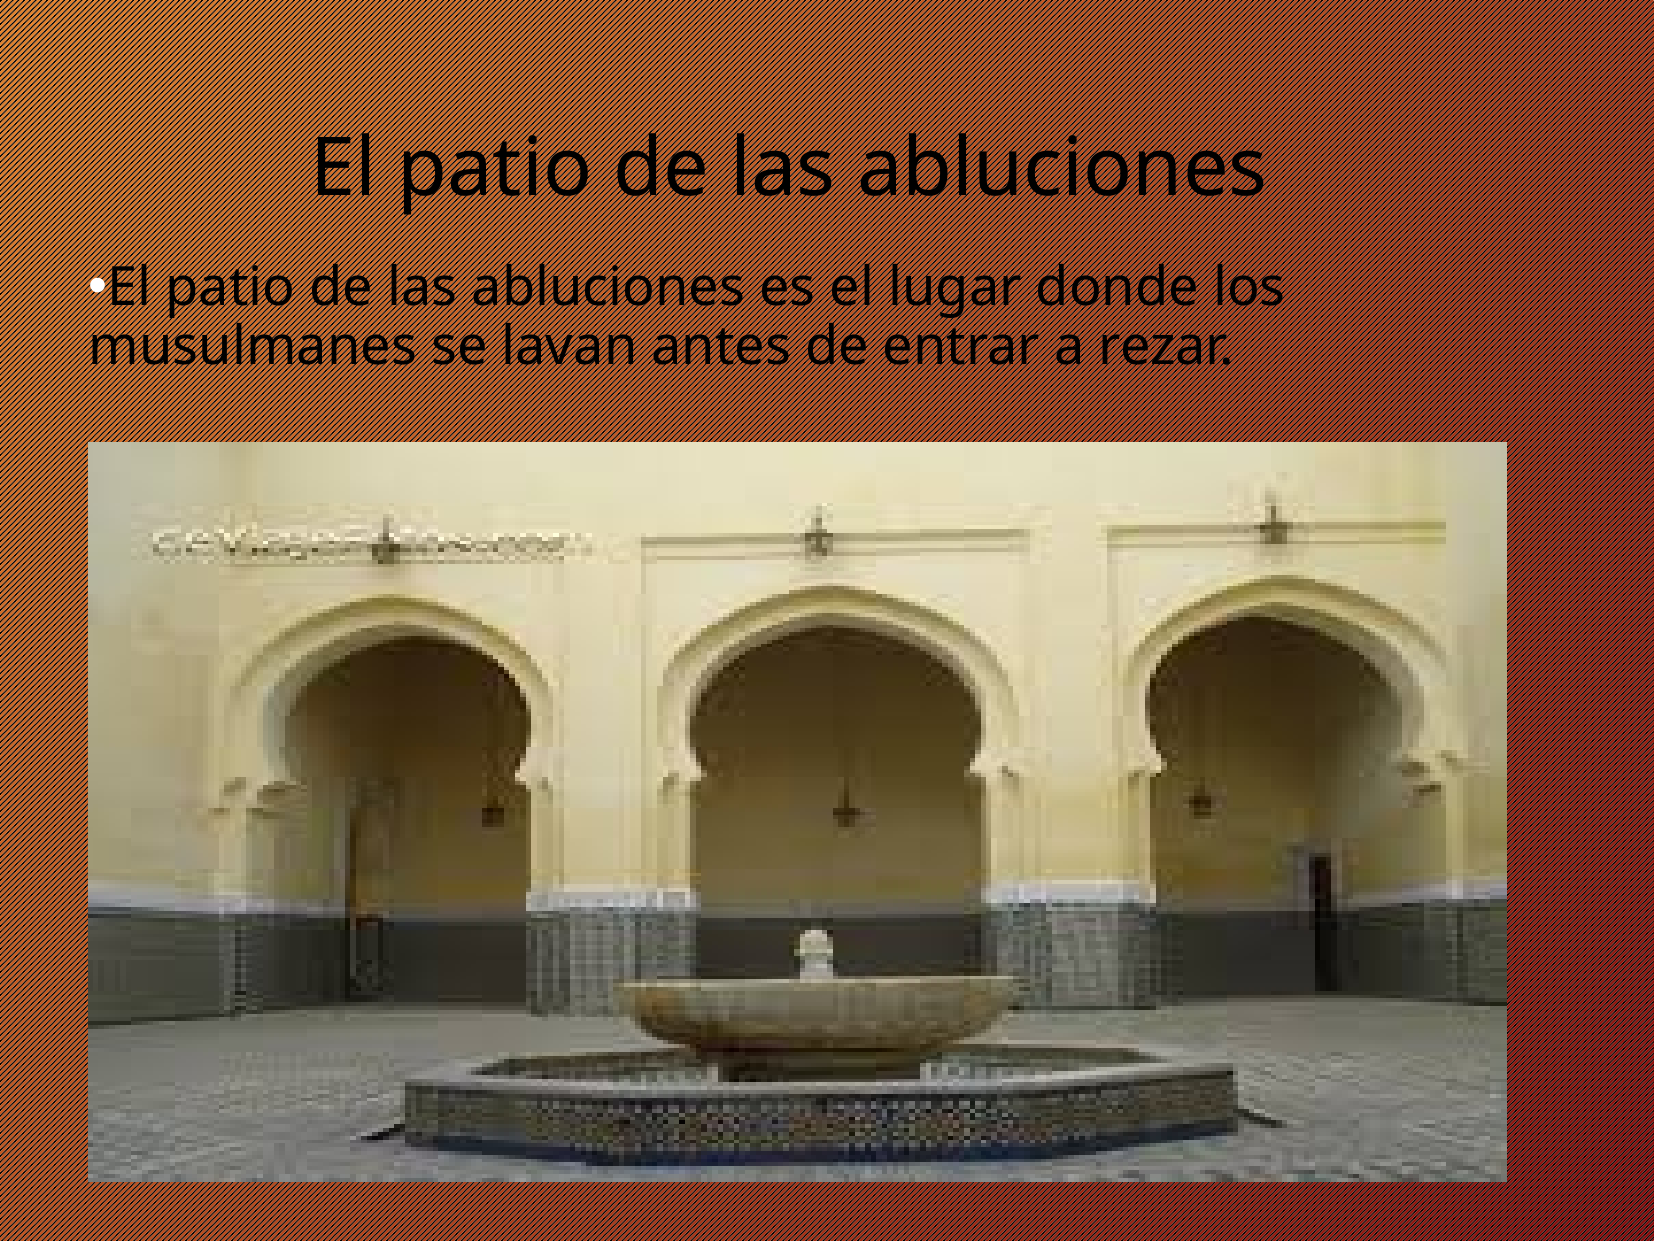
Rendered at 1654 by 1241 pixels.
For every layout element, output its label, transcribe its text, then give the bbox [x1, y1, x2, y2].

text_box El patio de las abluciones es el lugar donde los musulmanes se lavan antes de entrar a rezar. [88, 245, 1489, 442]
text_box El patio de las abluciones [295, 73, 1507, 266]
picture [0, 0, 1654, 1241]
